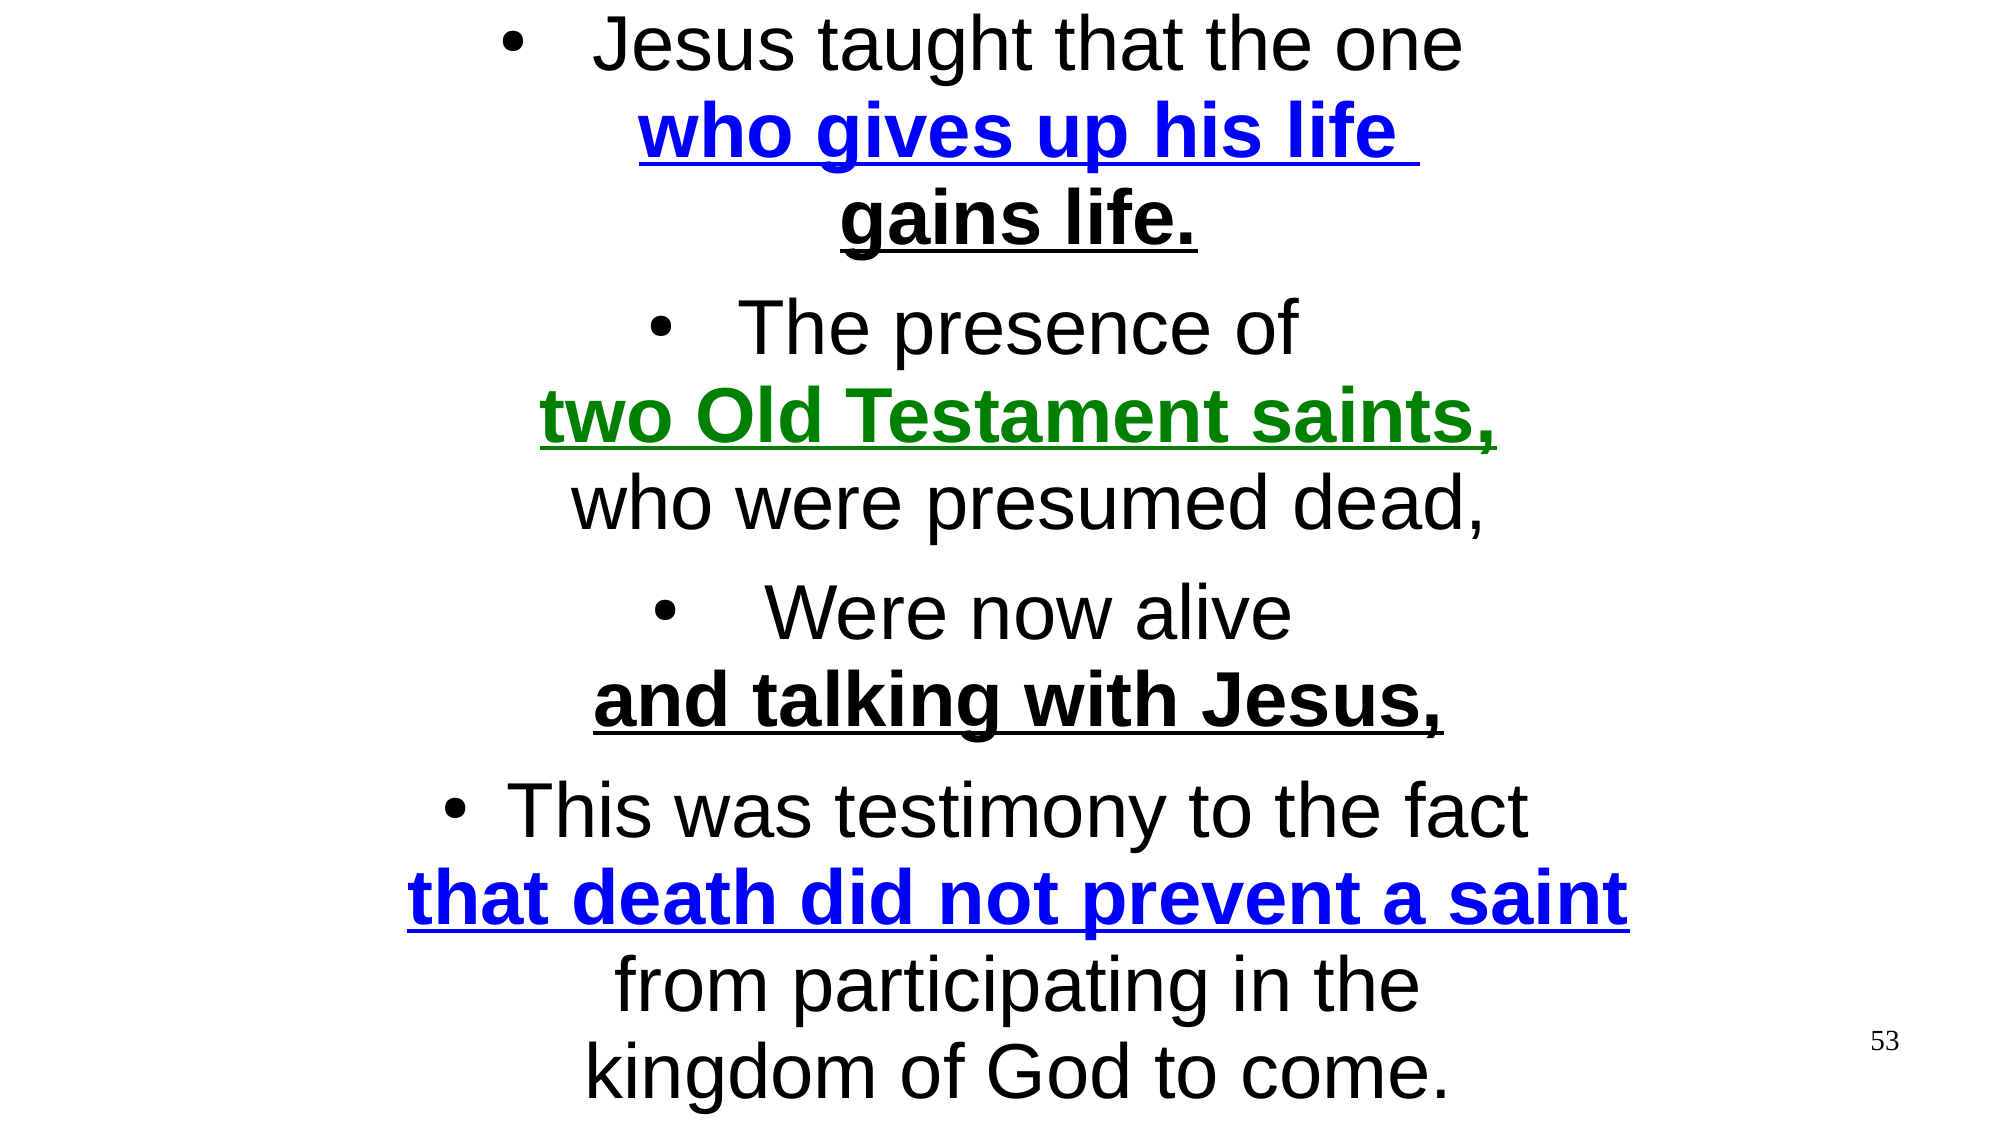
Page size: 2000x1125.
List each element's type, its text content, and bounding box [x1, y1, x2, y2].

list Jesus taught that the one who gives up his life gains life. The presence of two Old Testament saints, who were presumed dead, Were now alive and talking with Jesus, This was testimony to the fact that death did not prevent a saint from participating in the kingdom of God to come. [0, 0, 1996, 1123]
